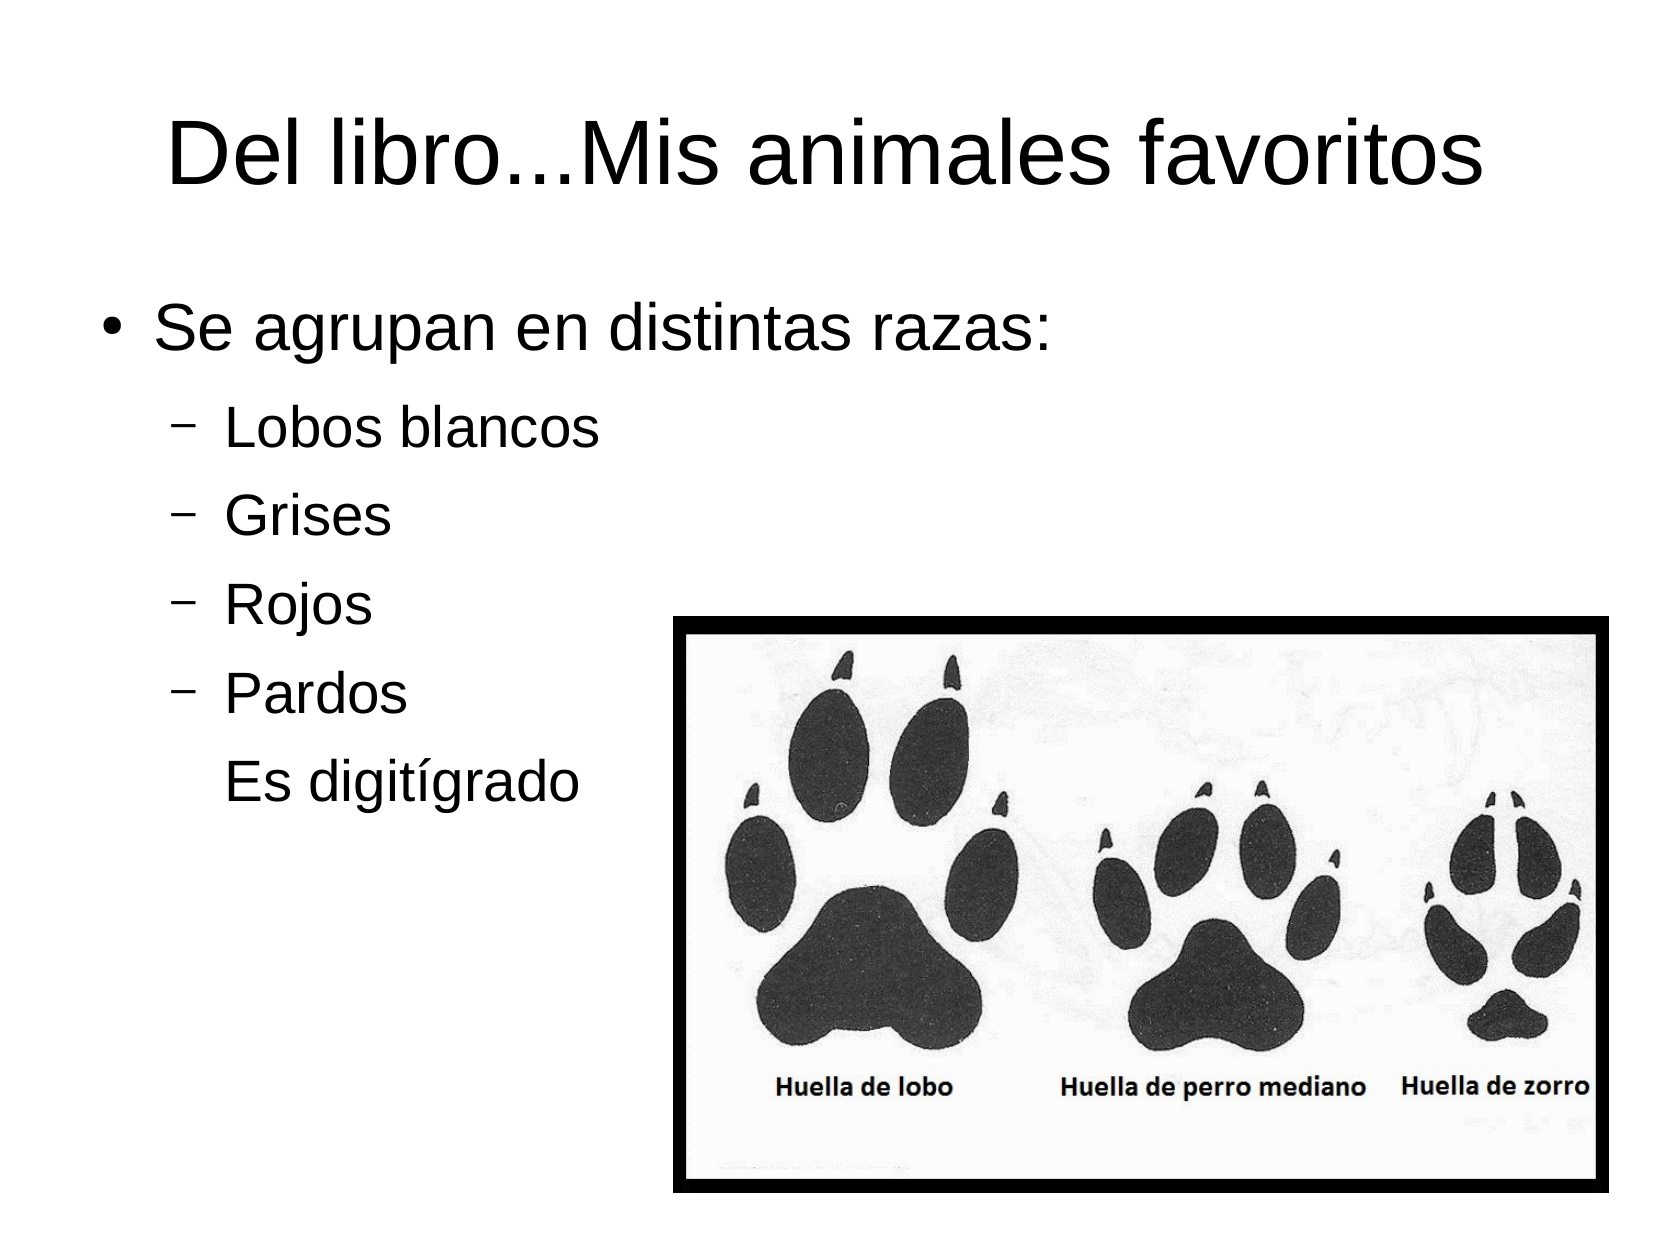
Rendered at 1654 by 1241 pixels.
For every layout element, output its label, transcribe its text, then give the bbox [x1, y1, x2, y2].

title Del libro...Mis animales favoritos [82, 49, 1571, 257]
list Se agrupan en distintas razas: Lobos blancos Grises Rojos Pardos Es digitígrado [82, 290, 1571, 1109]
picture [673, 616, 1609, 1193]
